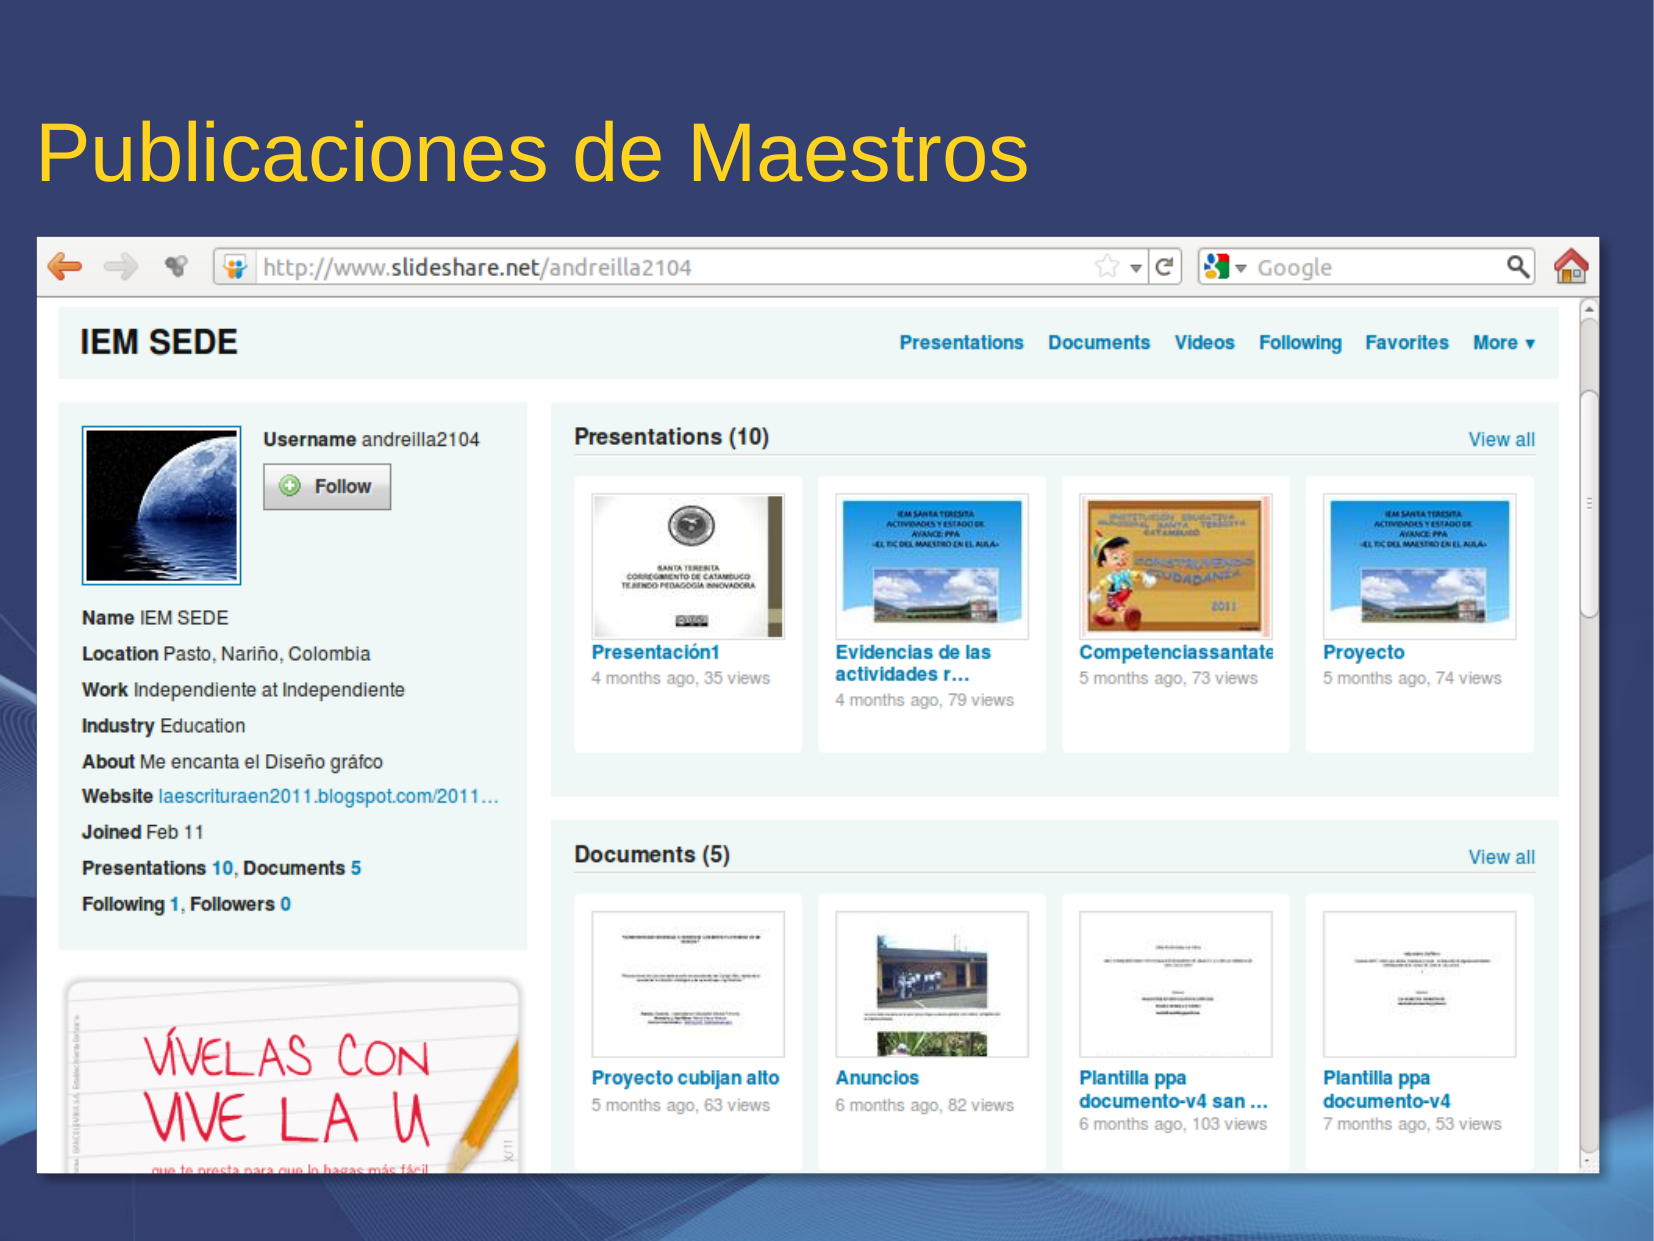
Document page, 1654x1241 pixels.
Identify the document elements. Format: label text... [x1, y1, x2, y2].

title Publicaciones de Maestros [35, 49, 1524, 229]
picture [0, 0, 1654, 1241]
